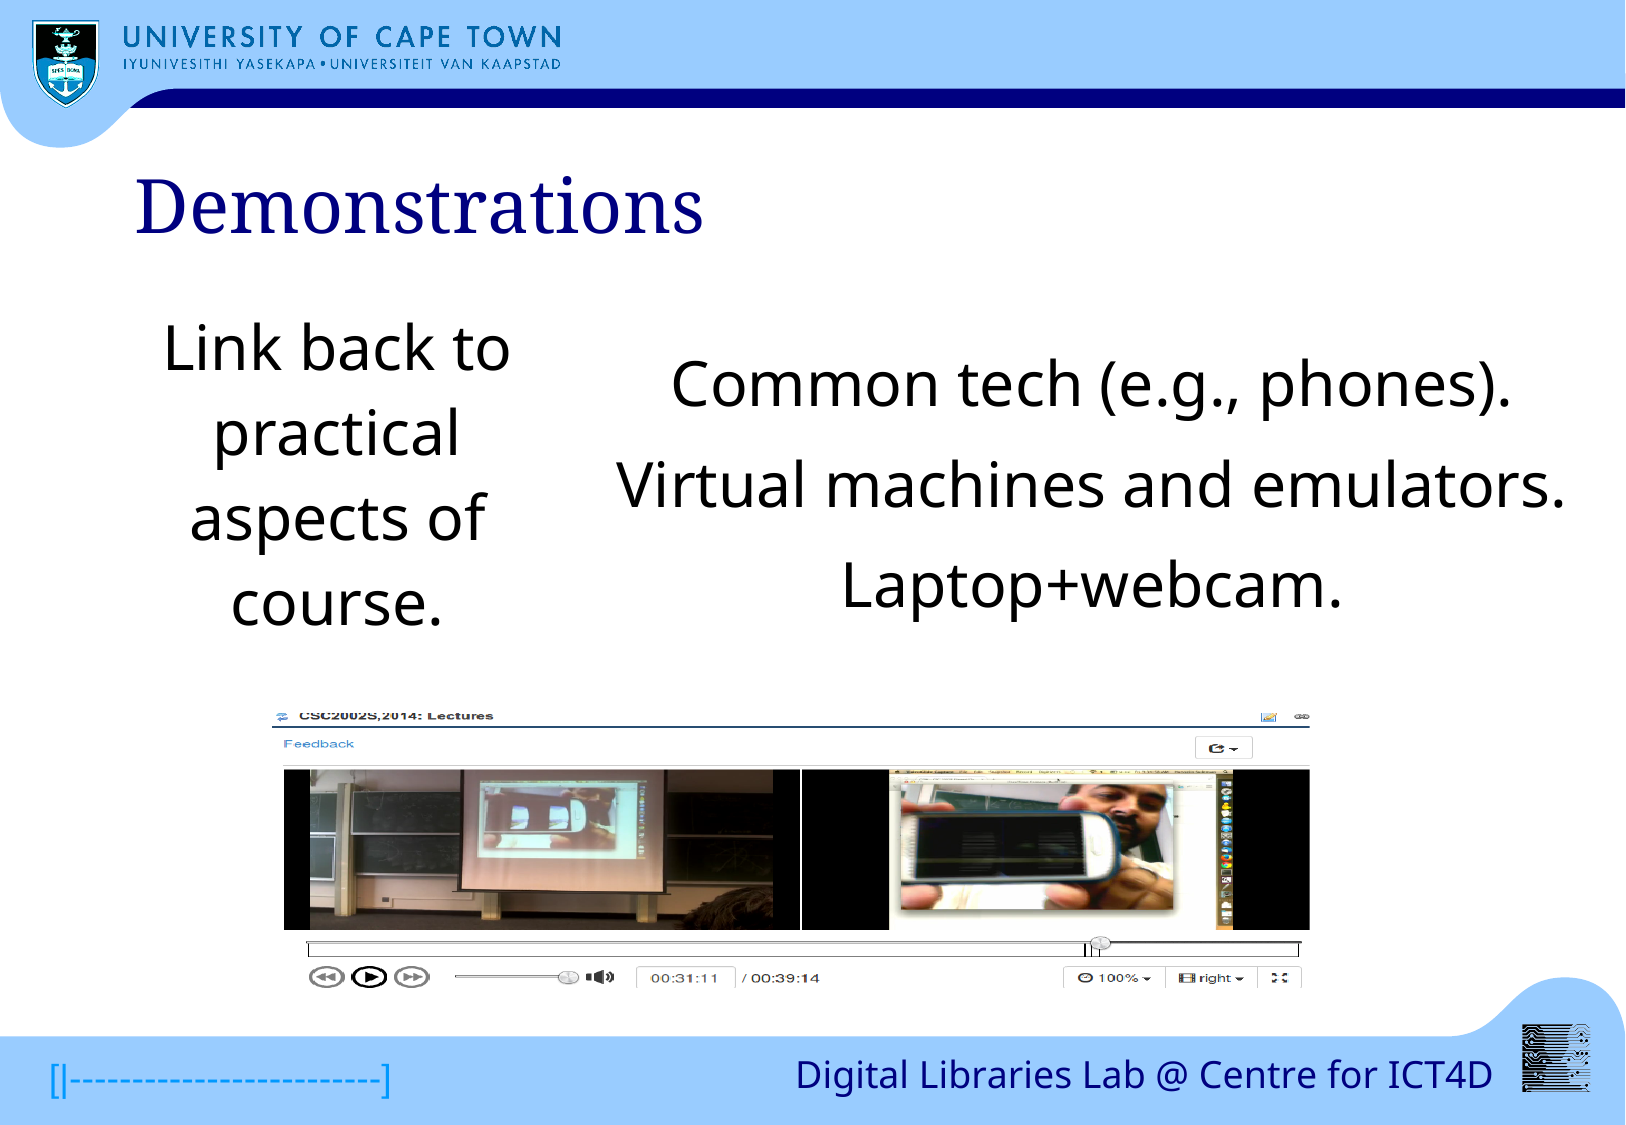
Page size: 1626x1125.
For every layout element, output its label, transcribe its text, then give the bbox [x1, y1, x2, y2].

picture [1522, 1024, 1591, 1092]
title Demonstrations [134, 140, 1571, 268]
picture [261, 713, 1310, 988]
text_box Link back to practical aspects of course. [128, 284, 547, 663]
picture [32, 20, 100, 109]
subtitle Common tech (e.g., phones). Virtual machines and emulators. Laptop+webcam. [604, 296, 1581, 670]
text_box [|-------------------------] [34, 1046, 663, 1112]
picture [120, 23, 563, 71]
